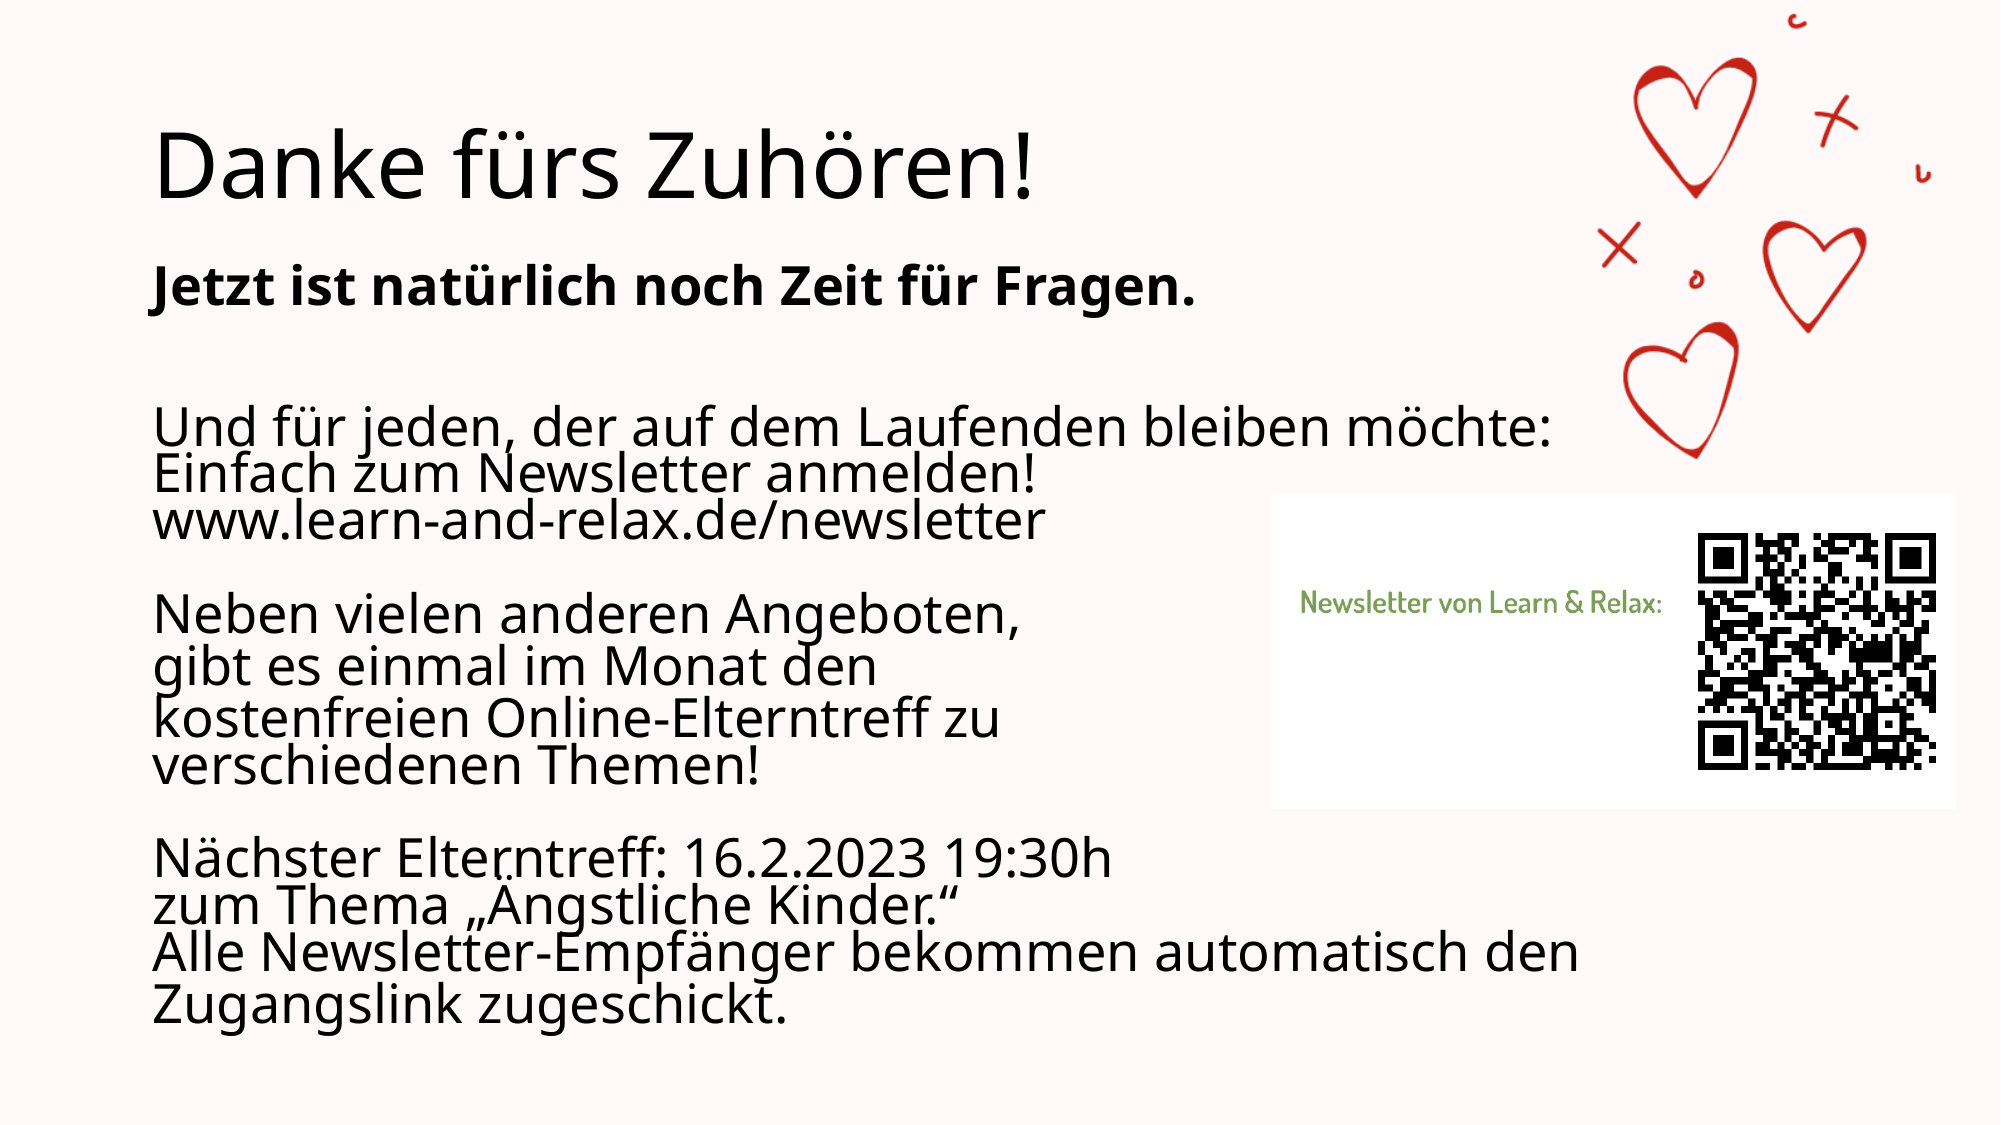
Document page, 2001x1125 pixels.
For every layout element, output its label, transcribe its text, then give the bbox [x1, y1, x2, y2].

list Jetzt ist natürlich noch Zeit für Fragen. Und für jeden, der auf dem Laufenden bleiben möchte: Einfach zum Newsletter anmelden! www.learn-and-relax.de/newsletter Neben vielen anderen Angeboten, gibt es einmal im Monat den kostenfreien Online-Elterntreff zu verschiedenen Themen! Nächster Elterntreff: 16.2.2023 19:30h zum Thema „Ängstliche Kinder.“ Alle Newsletter-Empfänger bekommen automatisch den Zugangslink zugeschickt. [137, 277, 1912, 1125]
picture [1270, 0, 2000, 809]
title Danke fürs Zuhören! [137, 59, 1863, 277]
